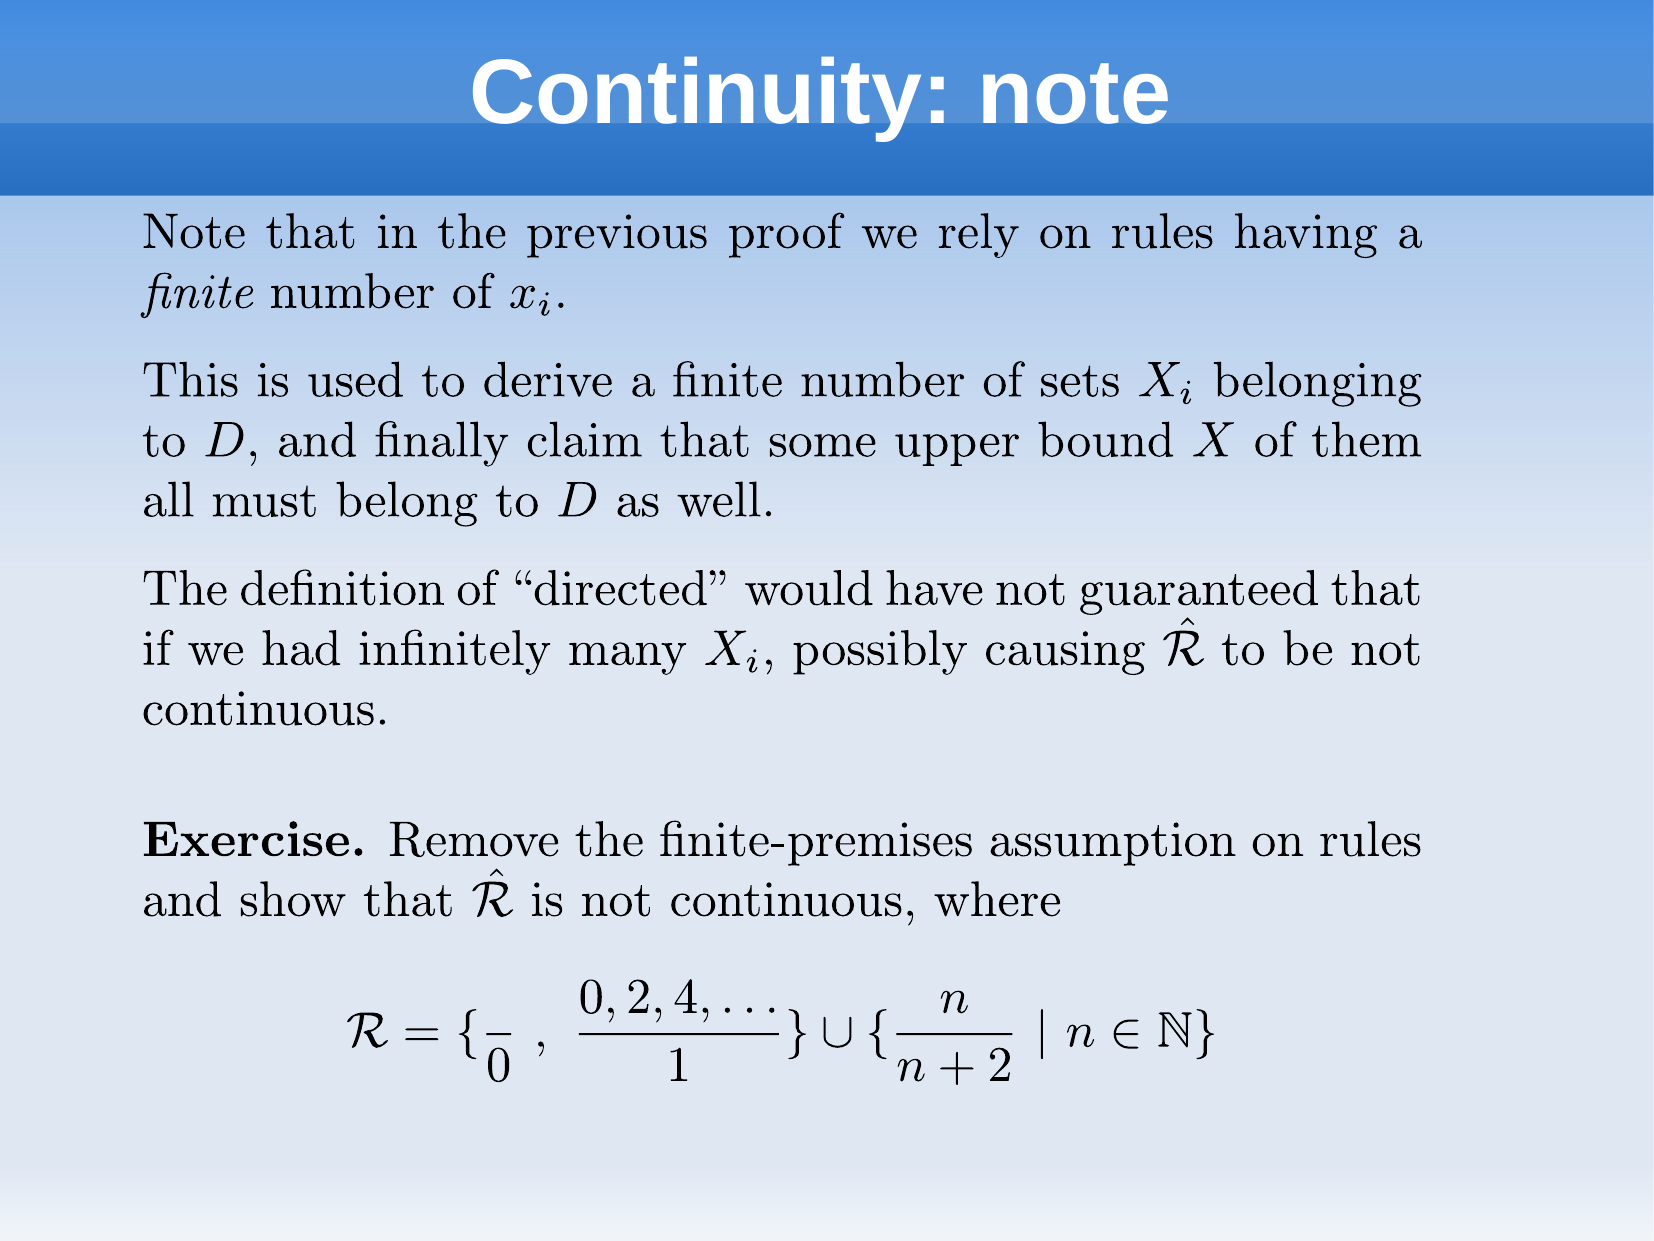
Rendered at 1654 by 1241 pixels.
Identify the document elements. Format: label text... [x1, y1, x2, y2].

picture [0, 0, 1654, 1241]
title Continuity: note [76, 0, 1565, 196]
